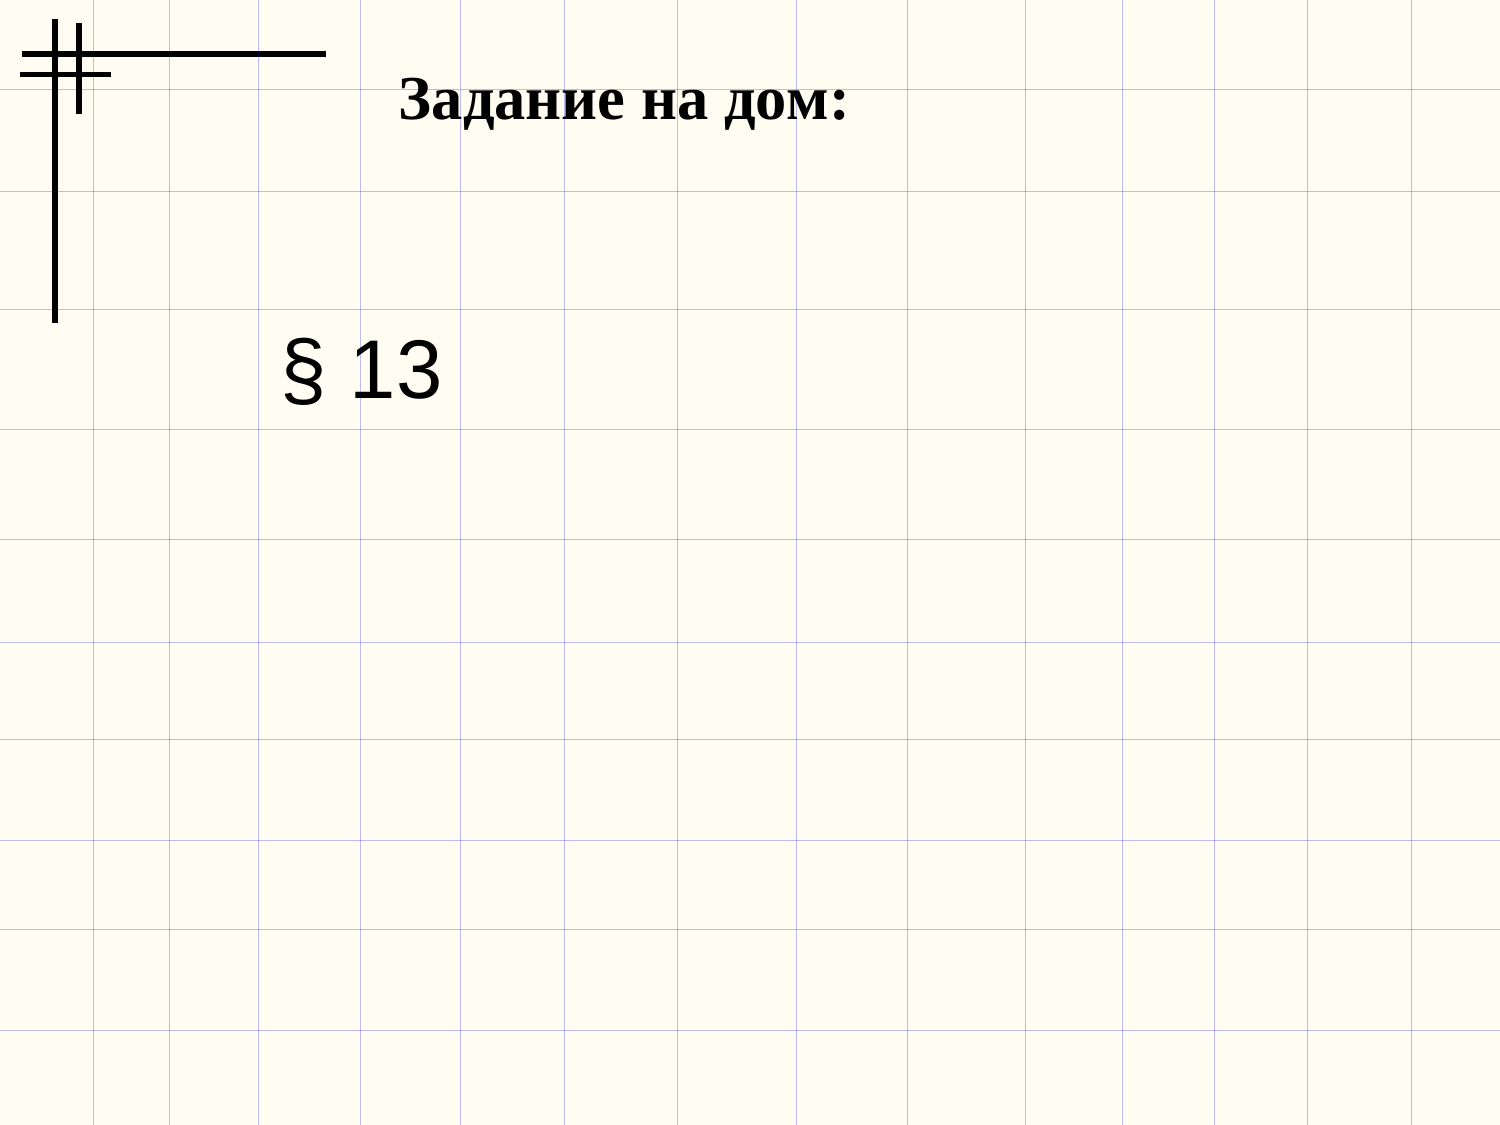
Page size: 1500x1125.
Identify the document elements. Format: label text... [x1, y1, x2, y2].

title Задание на дом: [354, 49, 1426, 127]
text_box § 13 [265, 308, 1222, 443]
